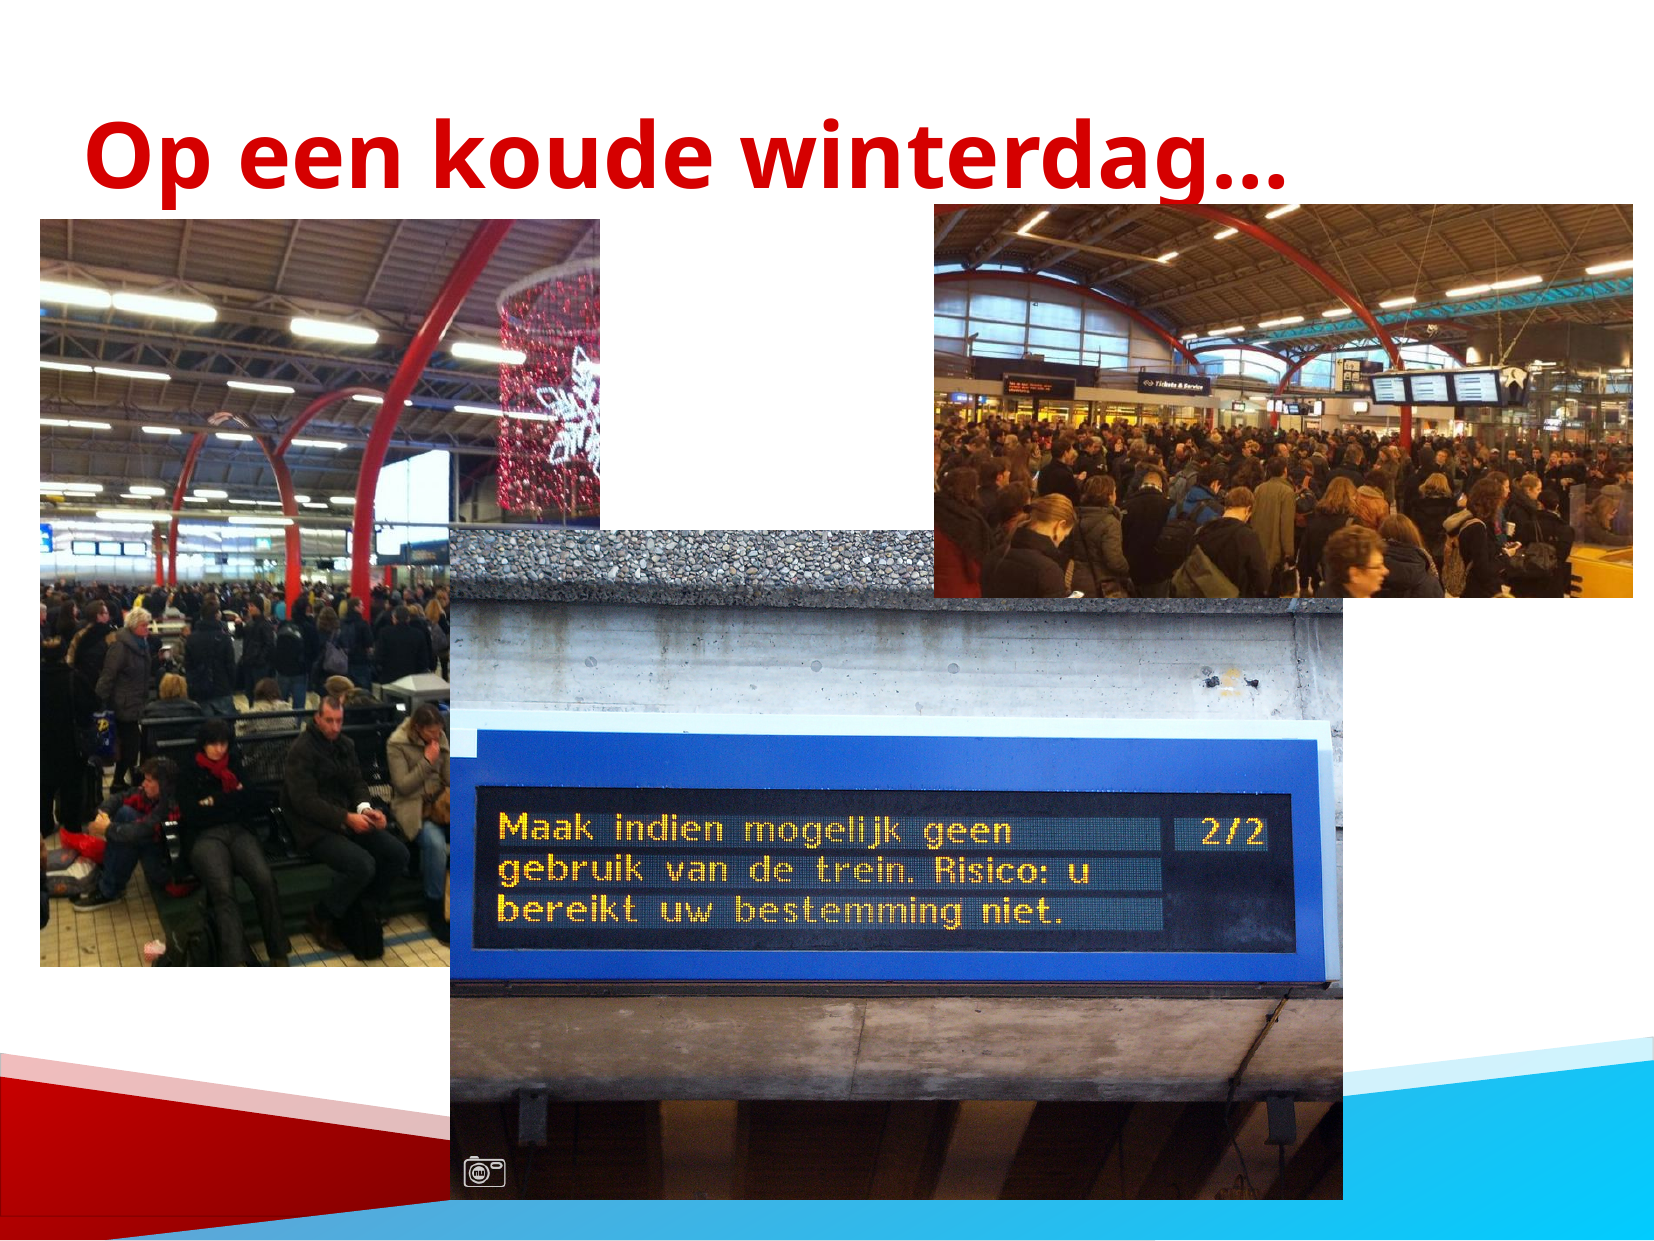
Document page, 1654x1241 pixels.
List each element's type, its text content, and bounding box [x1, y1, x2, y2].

picture [40, 204, 1633, 1201]
title Op een koude winterdag… [82, 49, 1571, 257]
